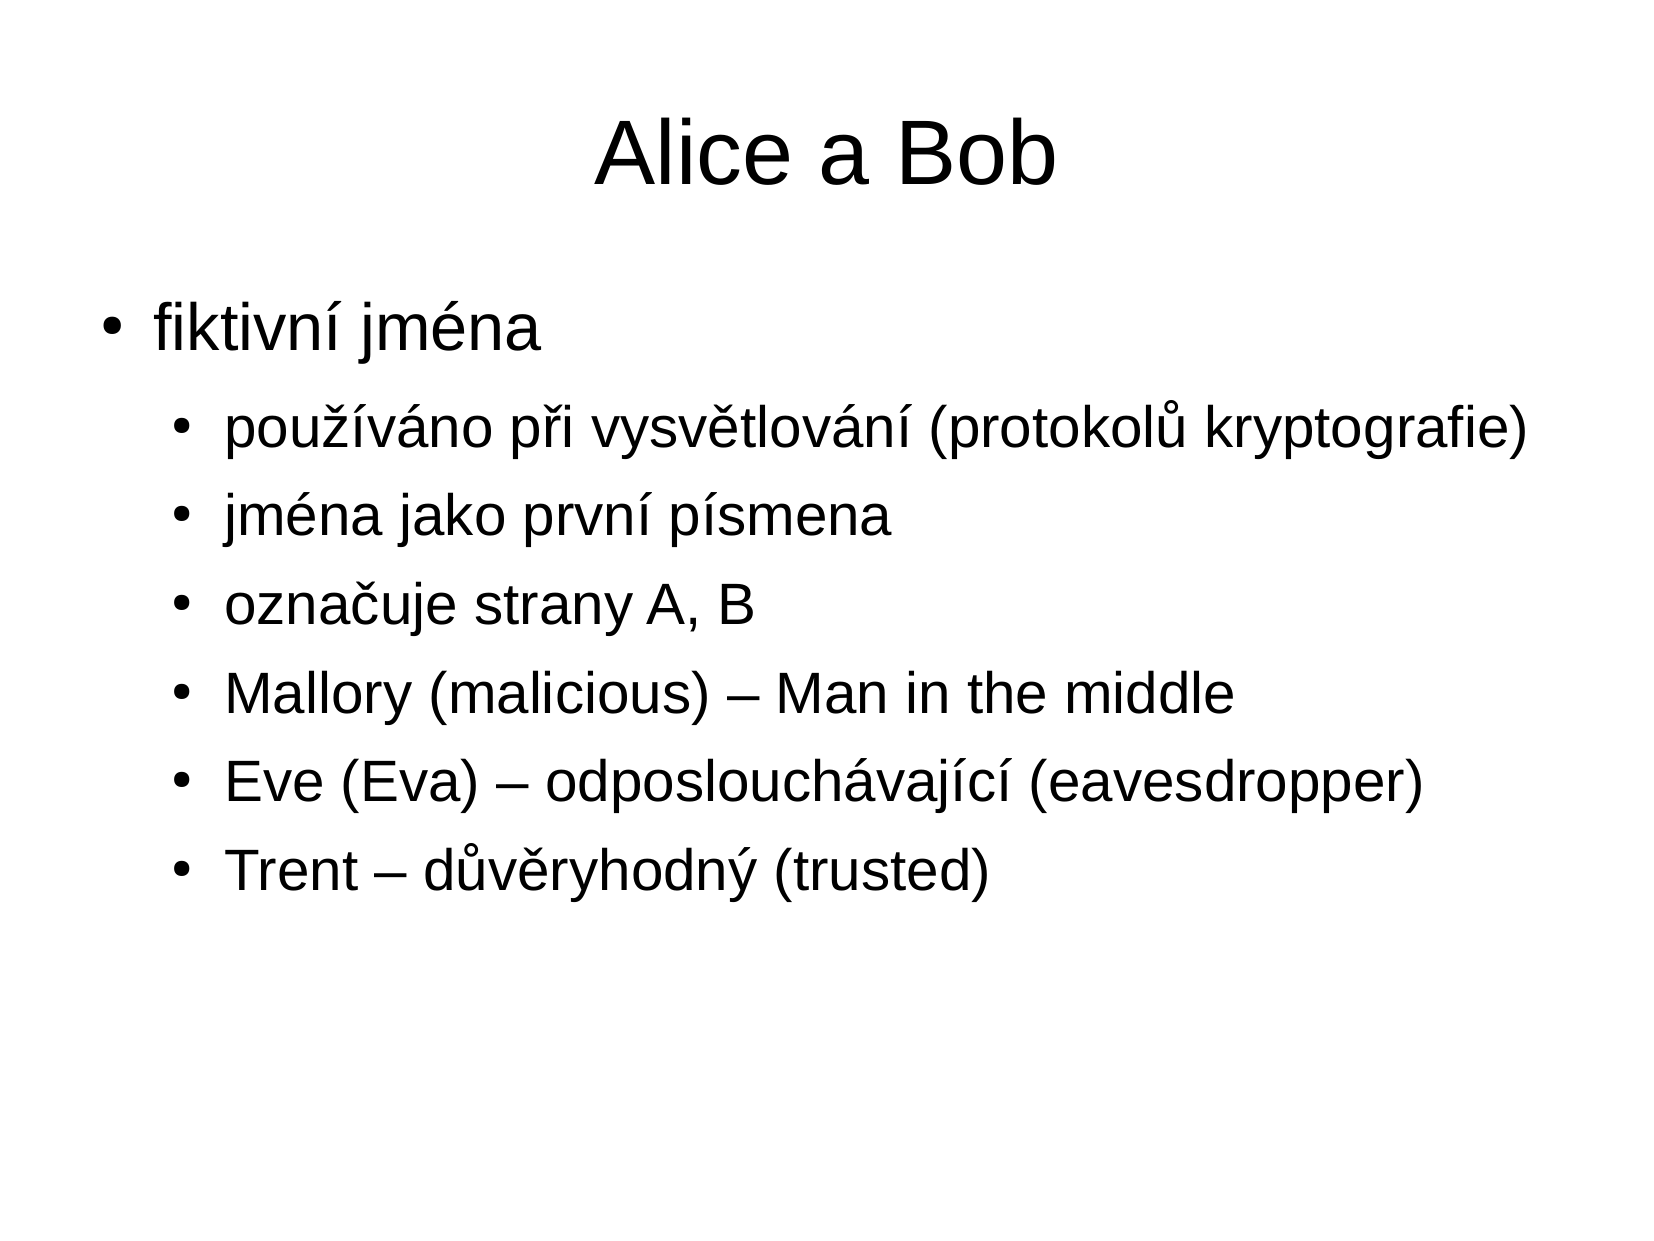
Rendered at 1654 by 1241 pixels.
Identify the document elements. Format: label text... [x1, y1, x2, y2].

title Alice a Bob [82, 56, 1571, 250]
list fiktivní jména používáno při vysvětlování (protokolů kryptografie) jména jako první písmena označuje strany A, B Mallory (malicious) – Man in the middle Eve (Eva) – odposlouchávající (eavesdropper) Trent – důvěryhodný (trusted) [82, 290, 1571, 1094]
